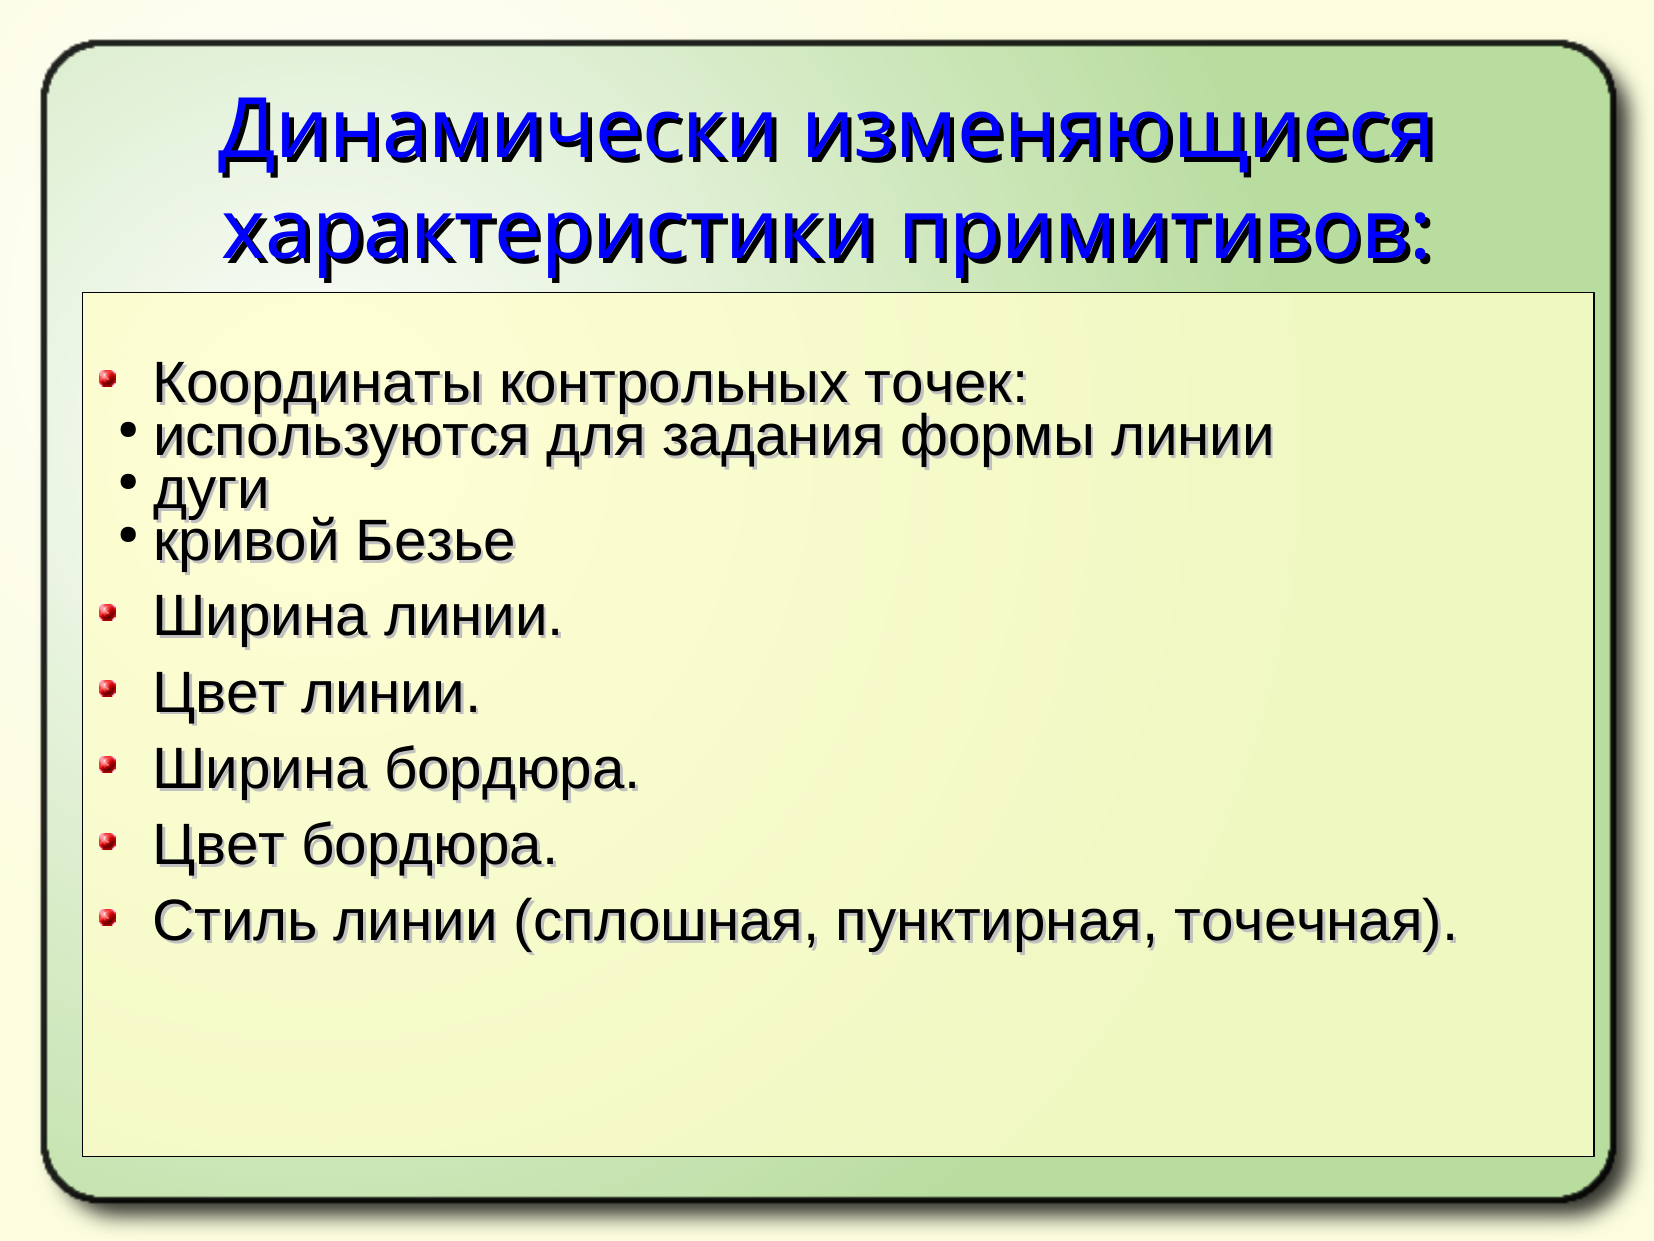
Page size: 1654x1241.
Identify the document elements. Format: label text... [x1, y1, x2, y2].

picture [0, 0, 1654, 1241]
text_box Координаты контрольных точек: используются для задания формы линии дуги кривой Безье Ширина линии. Цвет линии. Ширина бордюра. Цвет бордюра. Стиль линии (сплошная, пунктирная, точечная). [82, 292, 1594, 1157]
title Динамически изменяющиеся характеристики примитивов: [121, 73, 1534, 276]
